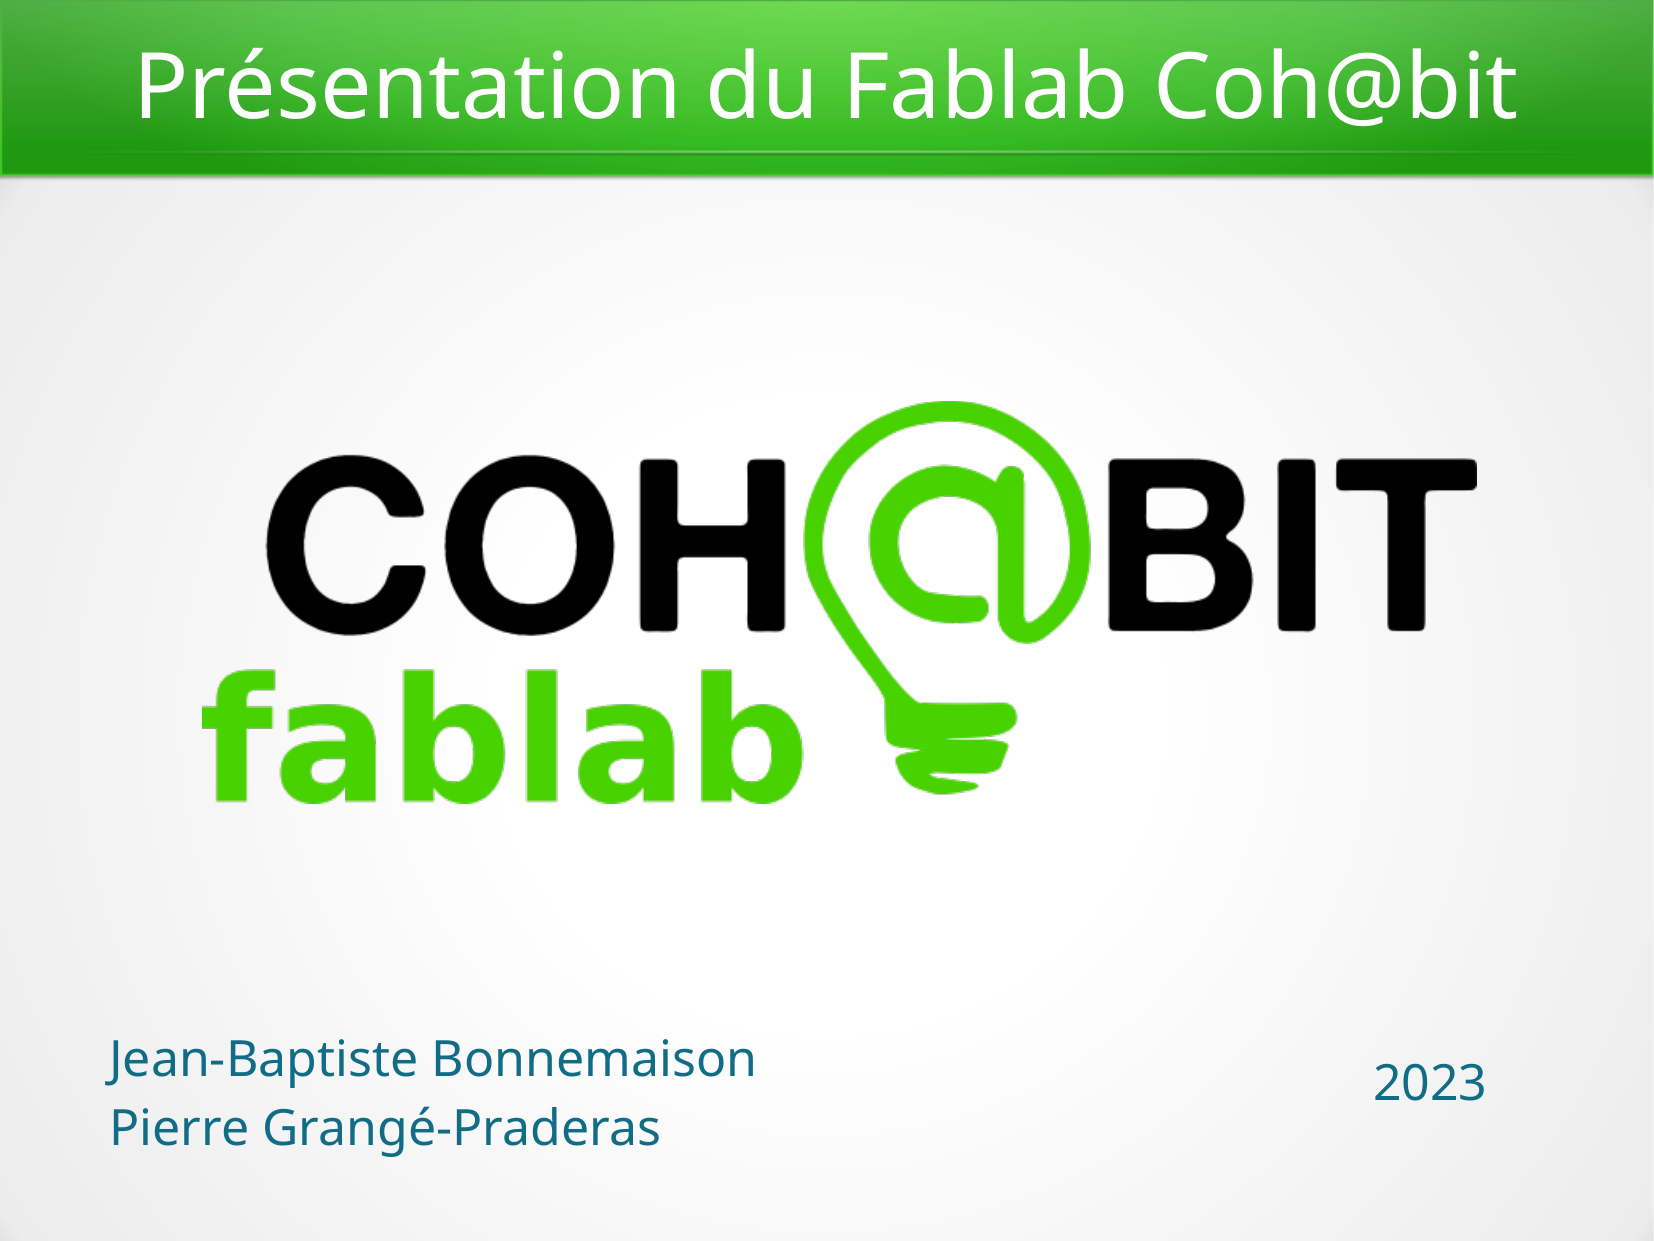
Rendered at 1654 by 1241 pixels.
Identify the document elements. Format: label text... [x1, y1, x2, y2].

title Présentation du Fablab Coh@bit [82, 11, 1571, 154]
text_box Jean-Baptiste Bonnemaison Pierre Grangé-Praderas [94, 1015, 1016, 1148]
text_box 2023 [1358, 1039, 1577, 1170]
picture [0, 0, 1654, 1241]
